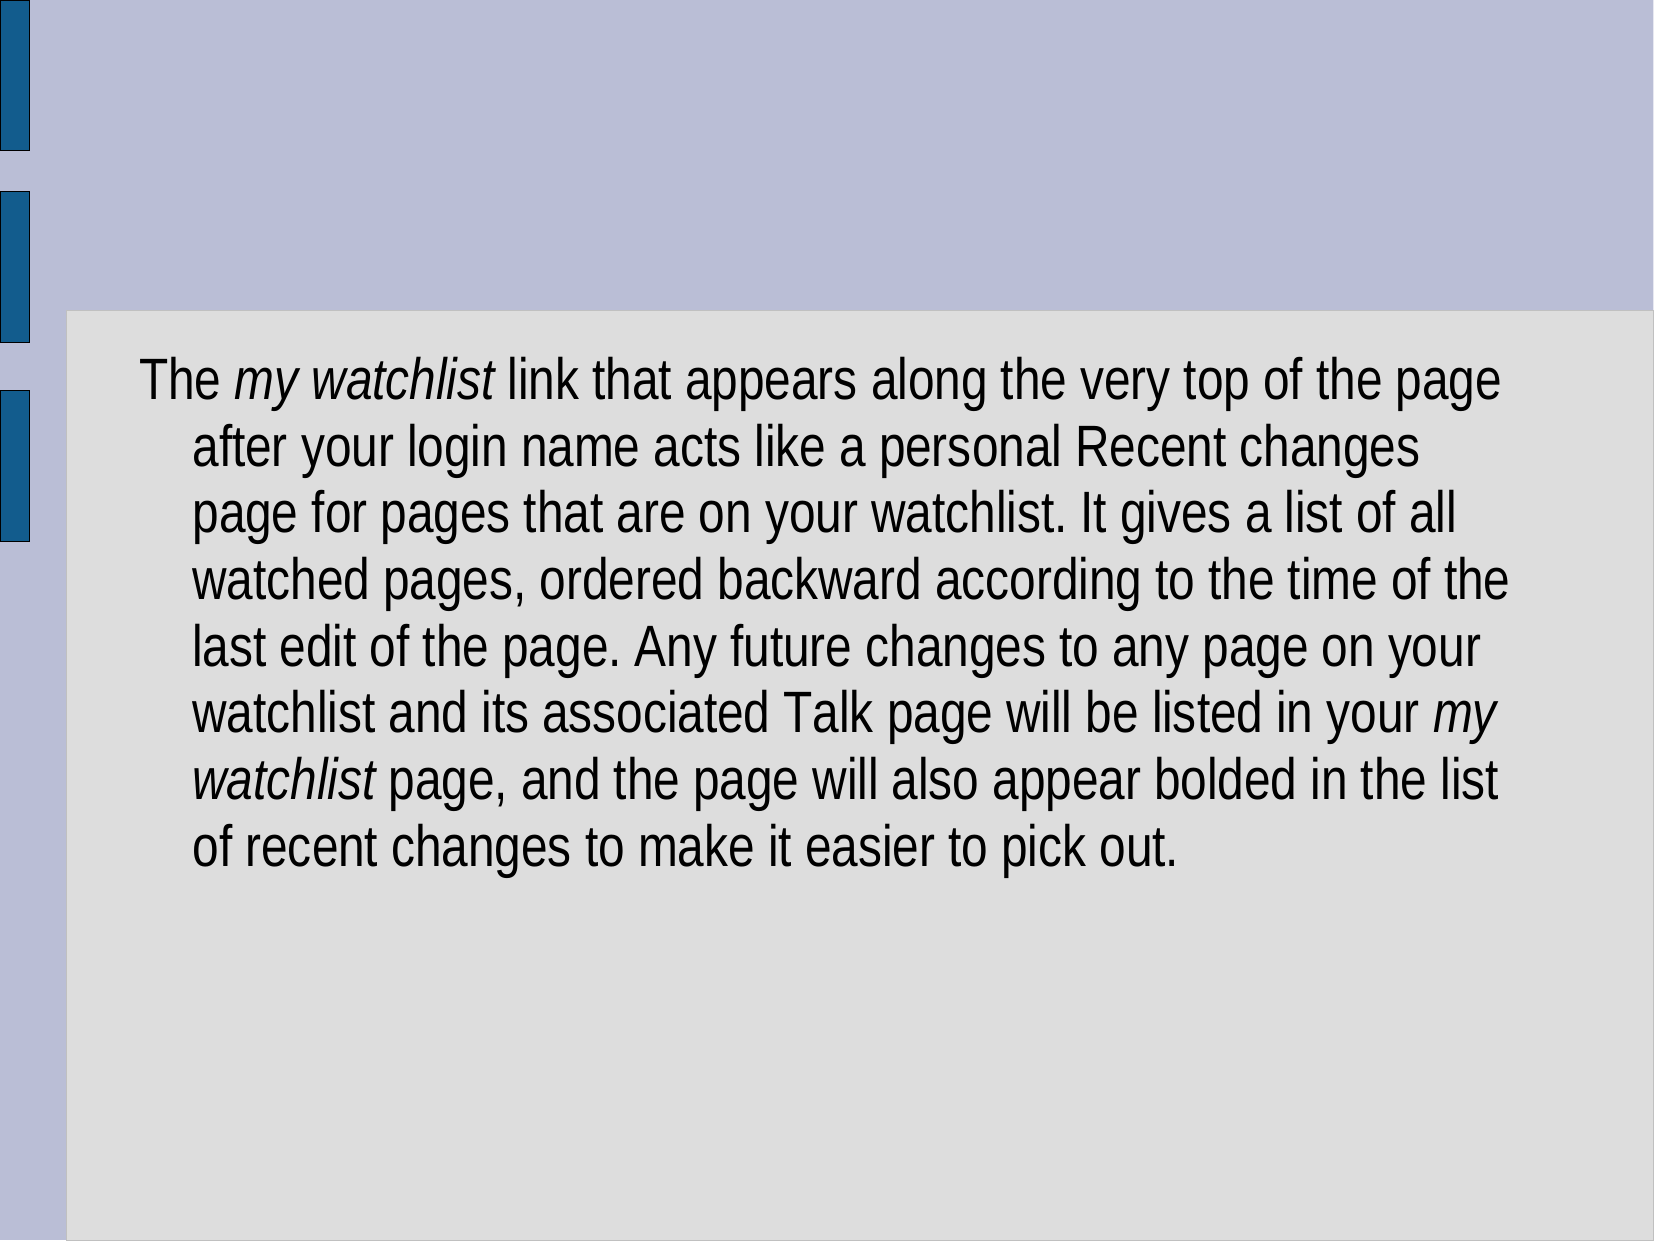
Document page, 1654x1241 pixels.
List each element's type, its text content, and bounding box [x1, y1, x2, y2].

list The my watchlist link that appears along the very top of the page after your login name acts like a personal Recent changes page for pages that are on your watchlist. It gives a list of all watched pages, ordered backward according to the time of the last edit of the page. Any future changes to any page on your watchlist and its associated Talk page will be listed in your my watchlist page, and the page will also appear bolded in the list of recent changes to make it easier to pick out. [121, 344, 1534, 1127]
